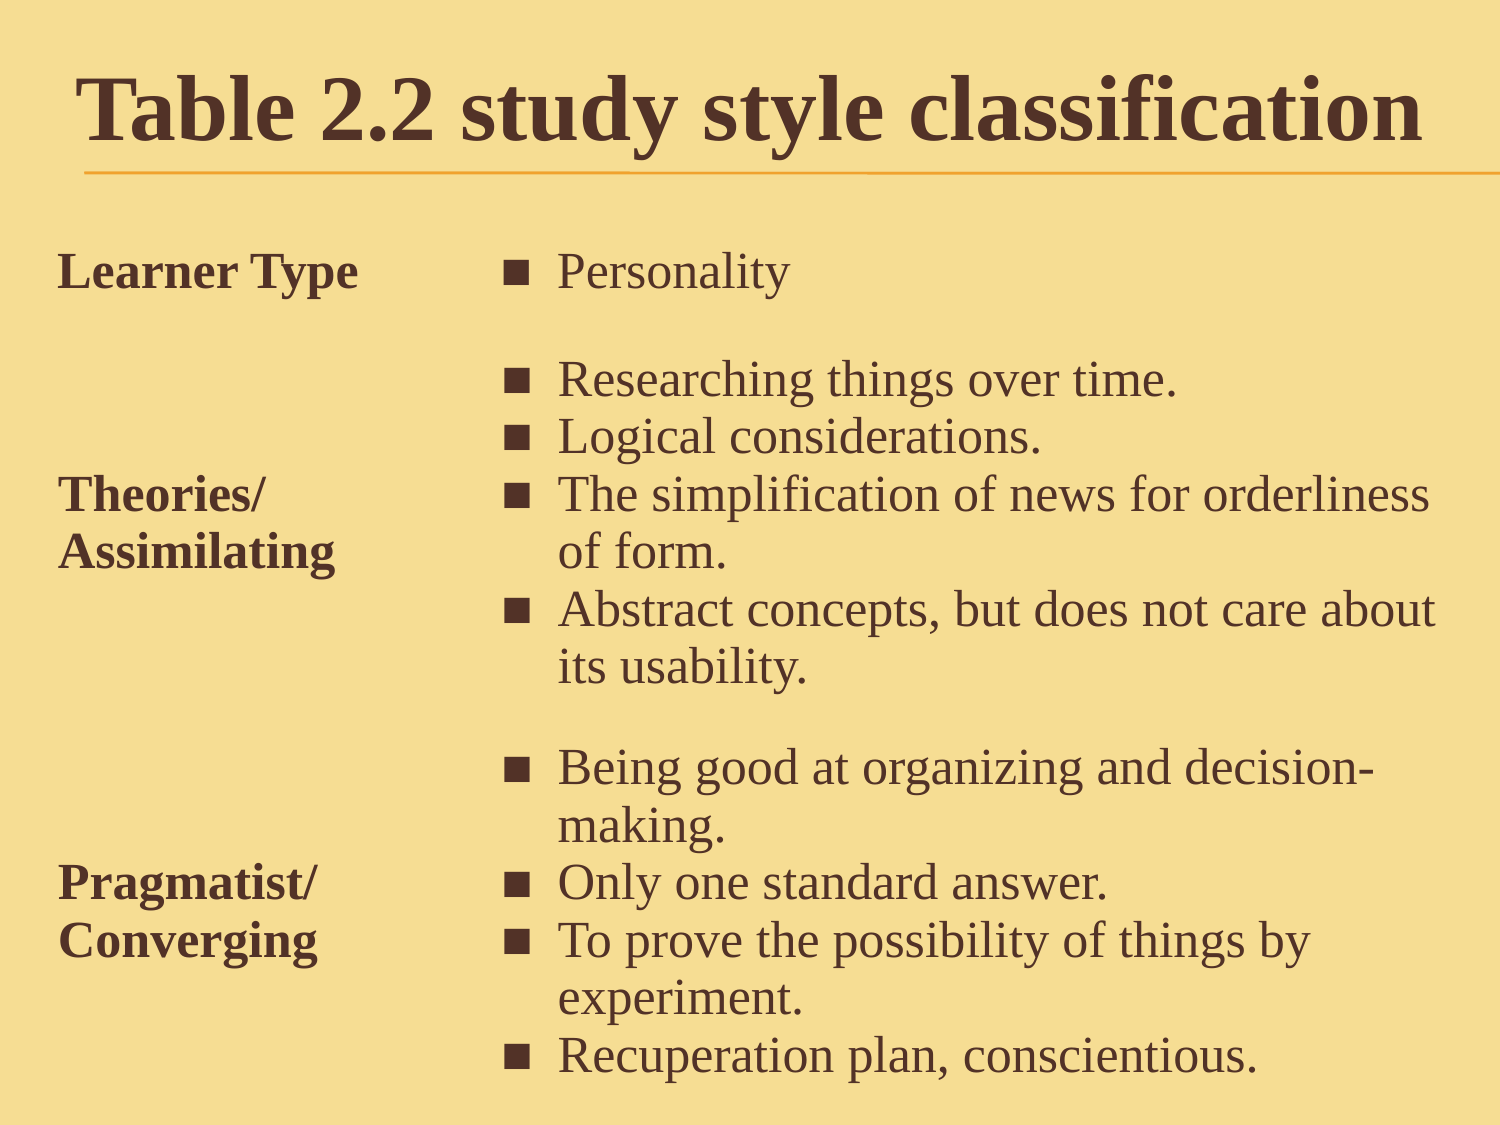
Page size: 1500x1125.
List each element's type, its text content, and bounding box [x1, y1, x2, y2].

title Table 2.2 study style classification [0, 90, 1500, 228]
table_header Personality [490, 213, 1476, 329]
table_cell Researching things over time. Logical considerations. The simplification of news for orderliness of form. Abstract concepts, but does not care about its usability. [490, 329, 1476, 716]
table_cell Pragmatist/ Converging [47, 716, 490, 1106]
table_cell Theories/ Assimilating [47, 329, 490, 716]
table_cell Being good at organizing and decision-making. Only one standard answer. To prove the possibility of things by experiment. Recuperation plan, conscientious. [490, 716, 1476, 1106]
table_header Learner Type [47, 213, 490, 329]
